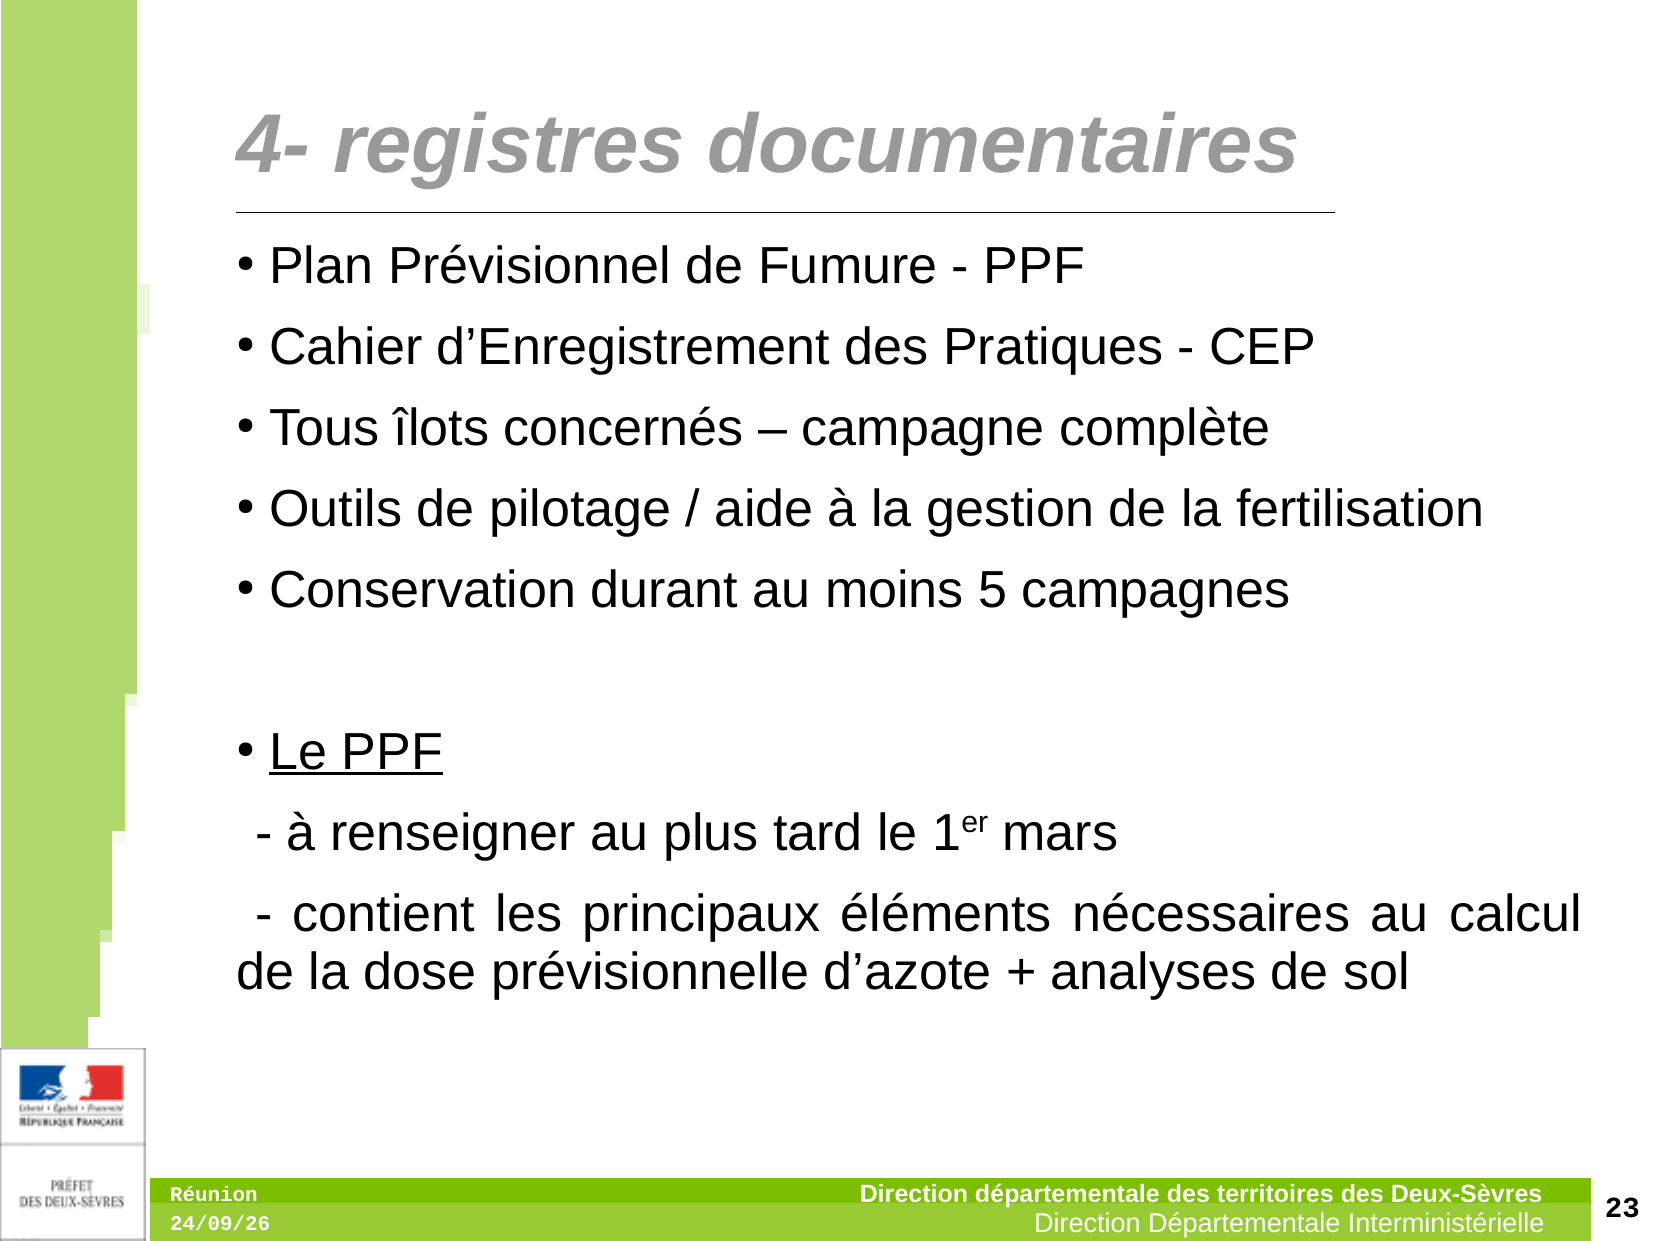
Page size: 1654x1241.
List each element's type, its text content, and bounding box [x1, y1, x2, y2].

title 4- registres documentaires [236, 69, 1447, 218]
list Plan Prévisionnel de Fumure - PPF Cahier d’Enregistrement des Pratiques - CEP Tous îlots concernés – campagne complète Outils de pilotage / aide à la gestion de la fertilisation Conservation durant au moins 5 campagnes Le PPF - à renseigner au plus tard le 1er mars - contient les principaux éléments nécessaires au calcul de la dose prévisionnelle d’azote + analyses de sol [236, 236, 1583, 1106]
picture [0, 0, 1654, 1241]
